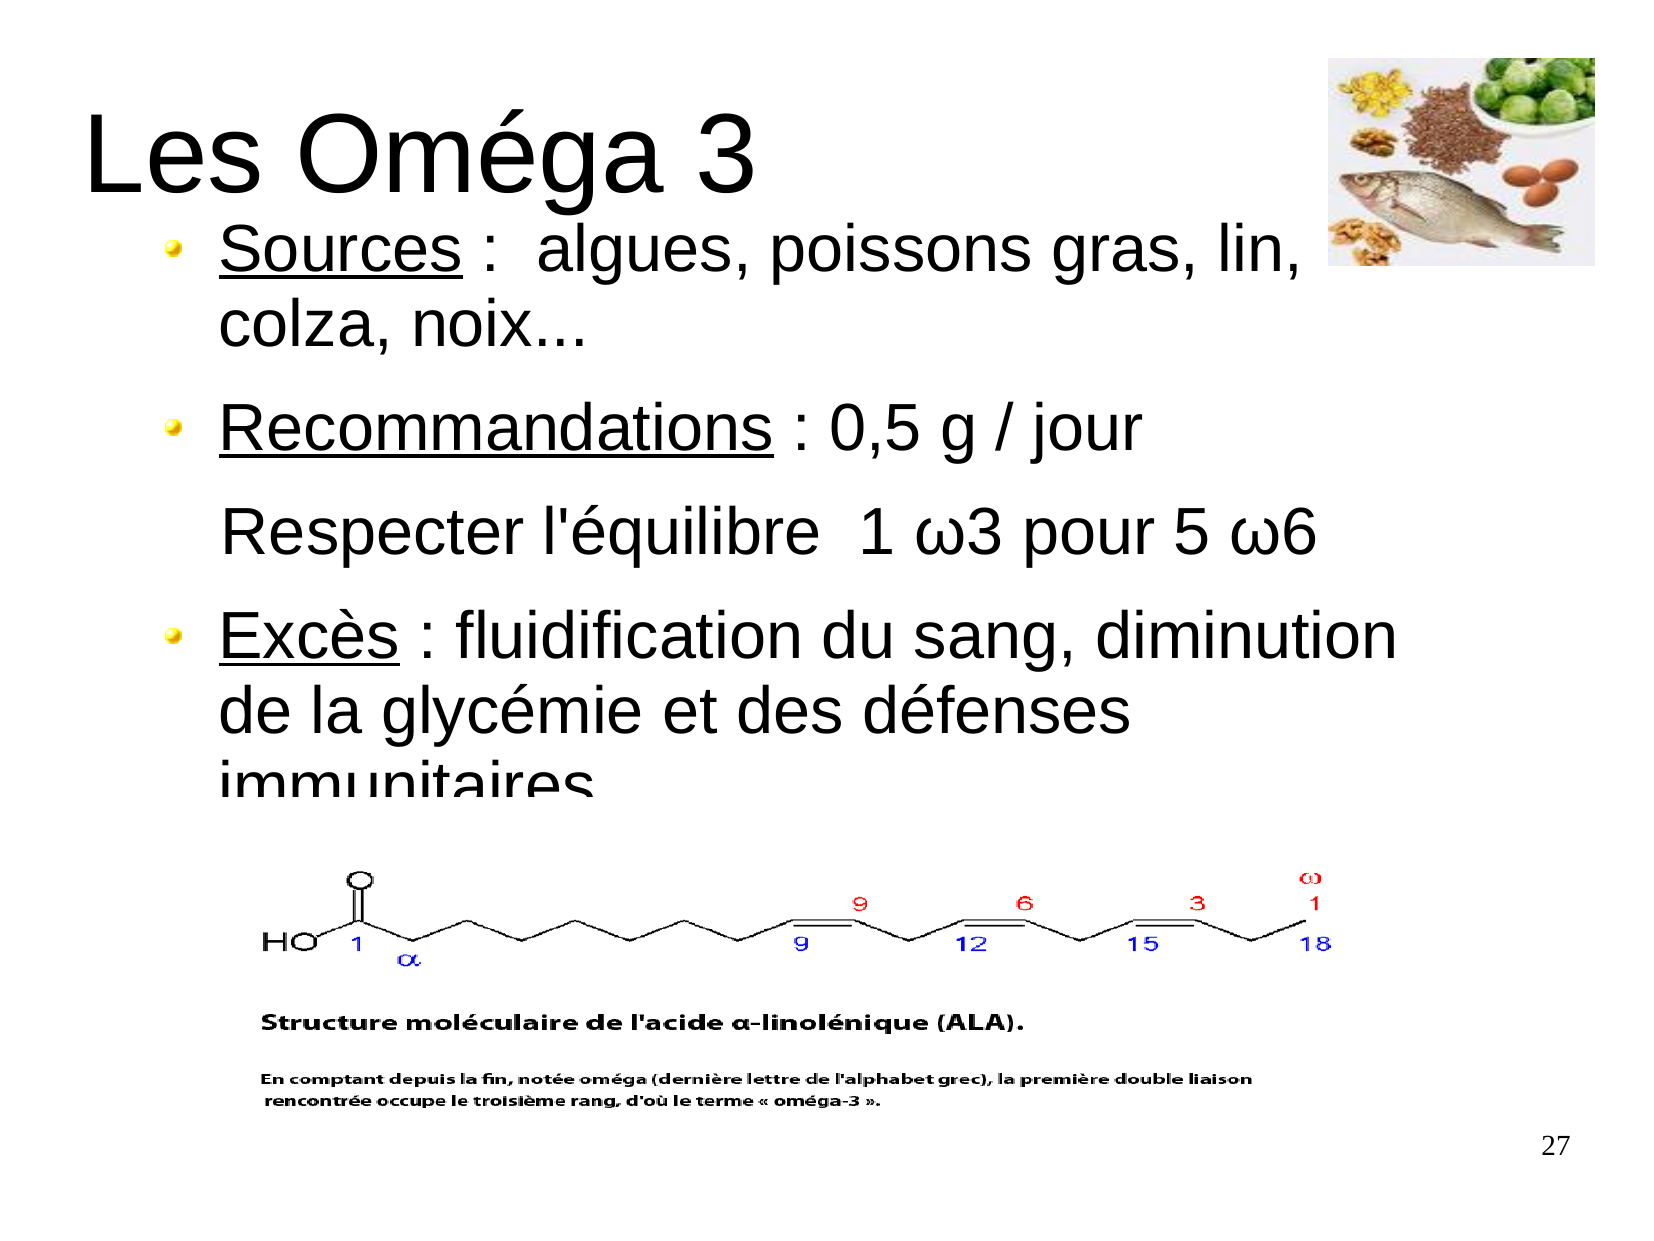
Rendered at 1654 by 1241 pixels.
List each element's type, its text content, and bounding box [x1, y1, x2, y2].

picture [177, 797, 1418, 1182]
list Sources : algues, poissons gras, lin, colza, noix... Recommandations : 0,5 g / jour Respecter l'équilibre 1 ω3 pour 5 ω6 Excès : fluidification du sang, diminution de la glycémie et des défenses immunitaires... [147, 210, 1447, 1241]
title Les Oméga 3 [82, 49, 1571, 257]
picture [1328, 58, 1595, 266]
